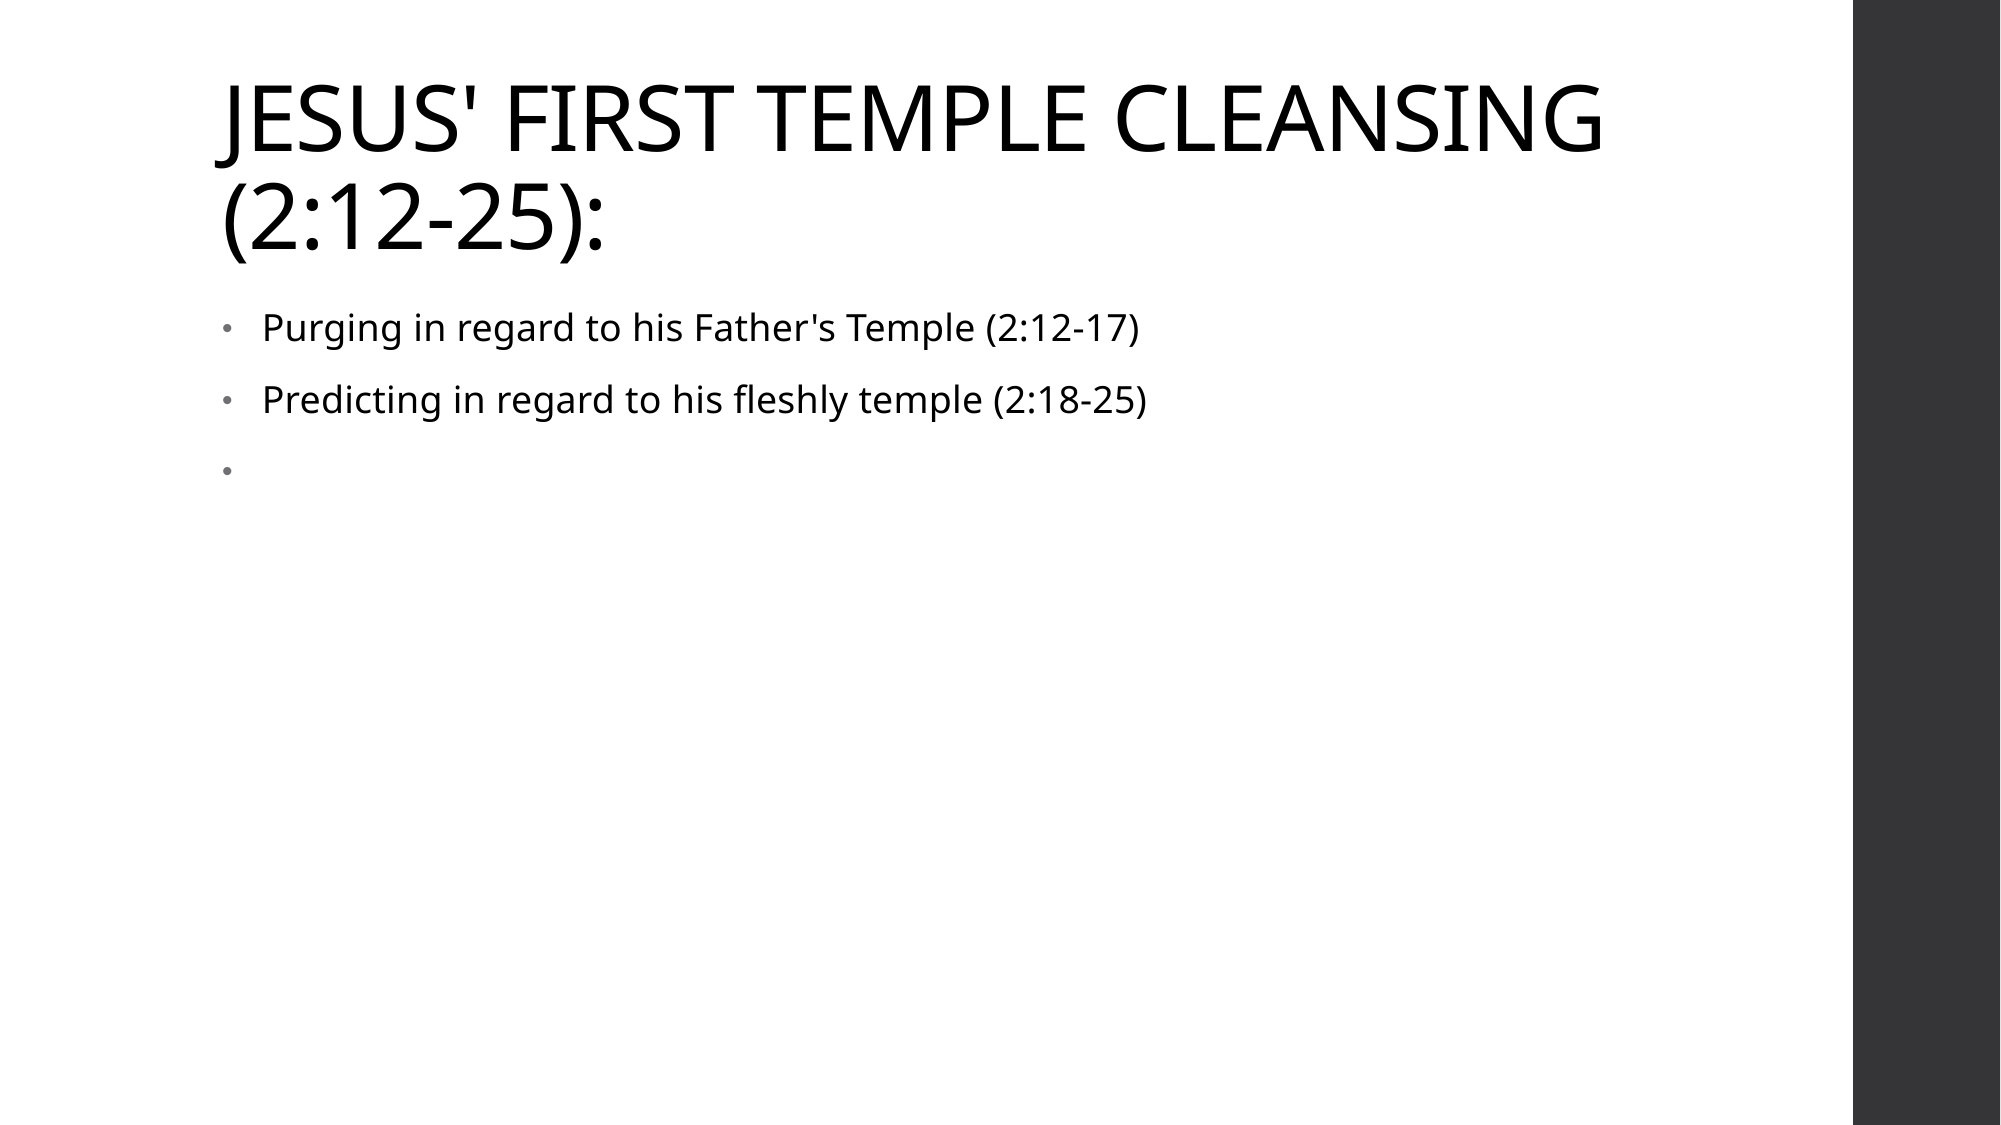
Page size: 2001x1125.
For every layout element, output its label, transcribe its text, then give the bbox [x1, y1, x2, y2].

title JESUS' FIRST TEMPLE CLEANSING (2:12-25): [206, 60, 1797, 278]
list Purging in regard to his Father's Temple (2:12-17) Predicting in regard to his fleshly temple (2:18-25) [206, 299, 1617, 1014]
